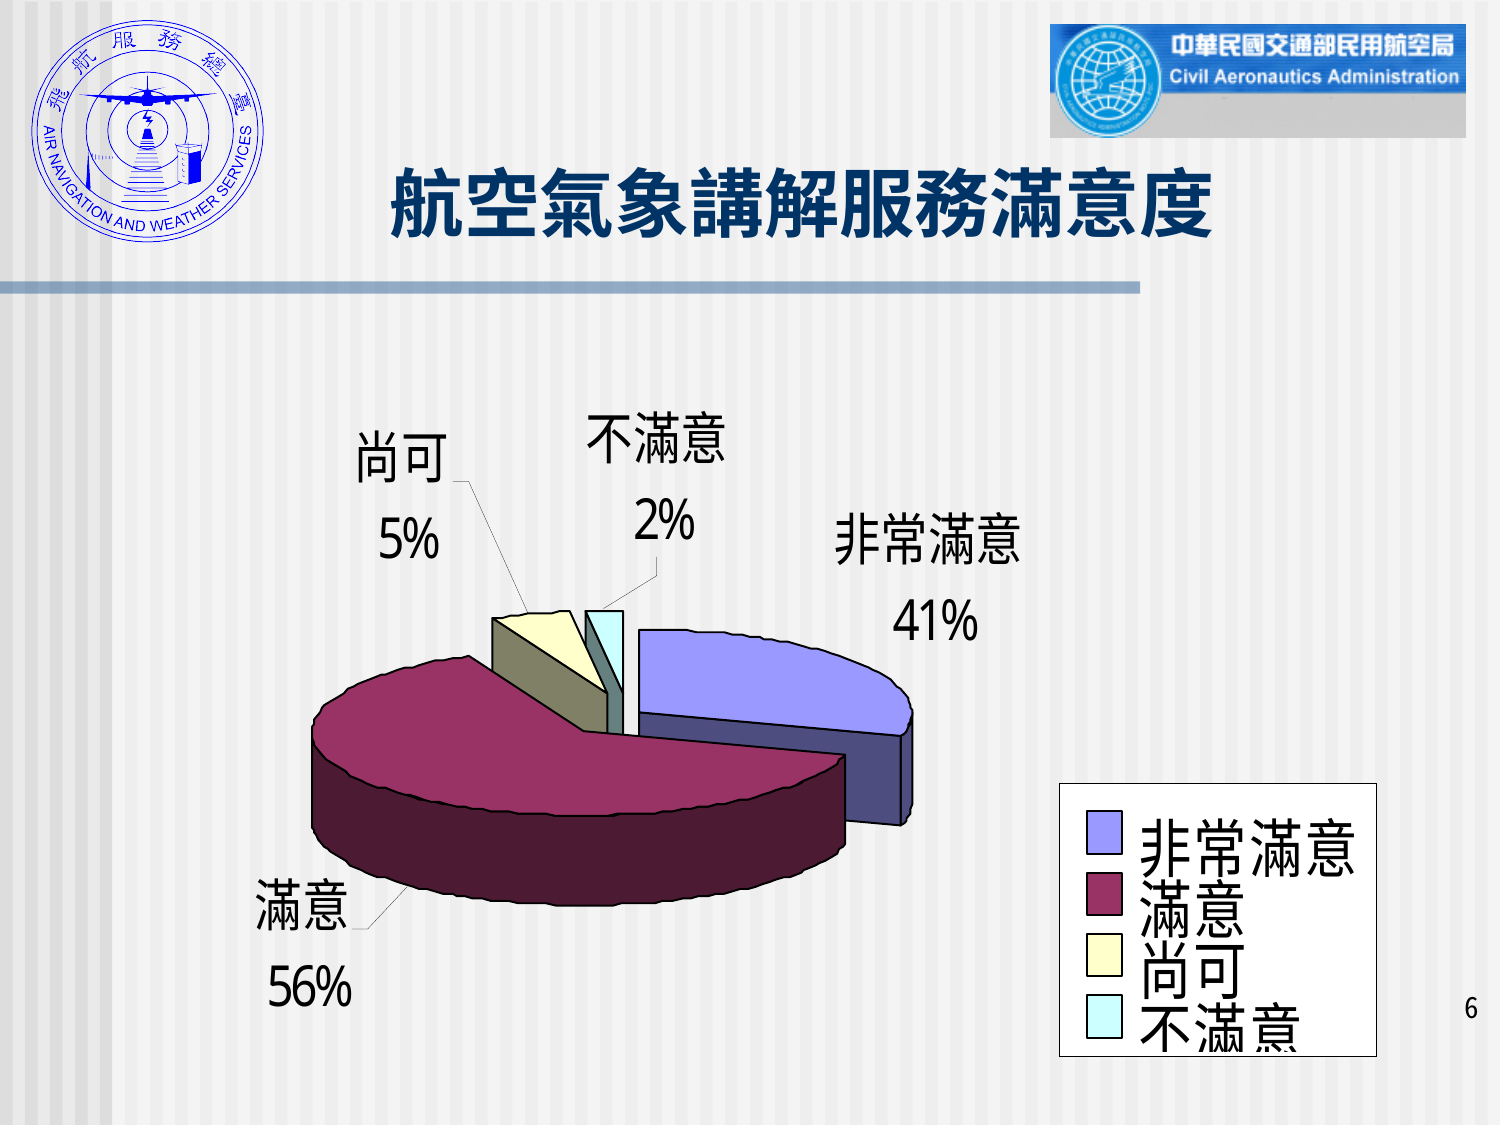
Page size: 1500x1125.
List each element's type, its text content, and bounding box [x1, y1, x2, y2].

title 航空氣象講解服務滿意度 [206, 148, 1500, 255]
text_box <編號> [1400, 964, 1495, 1040]
chart [123, 304, 1402, 1083]
